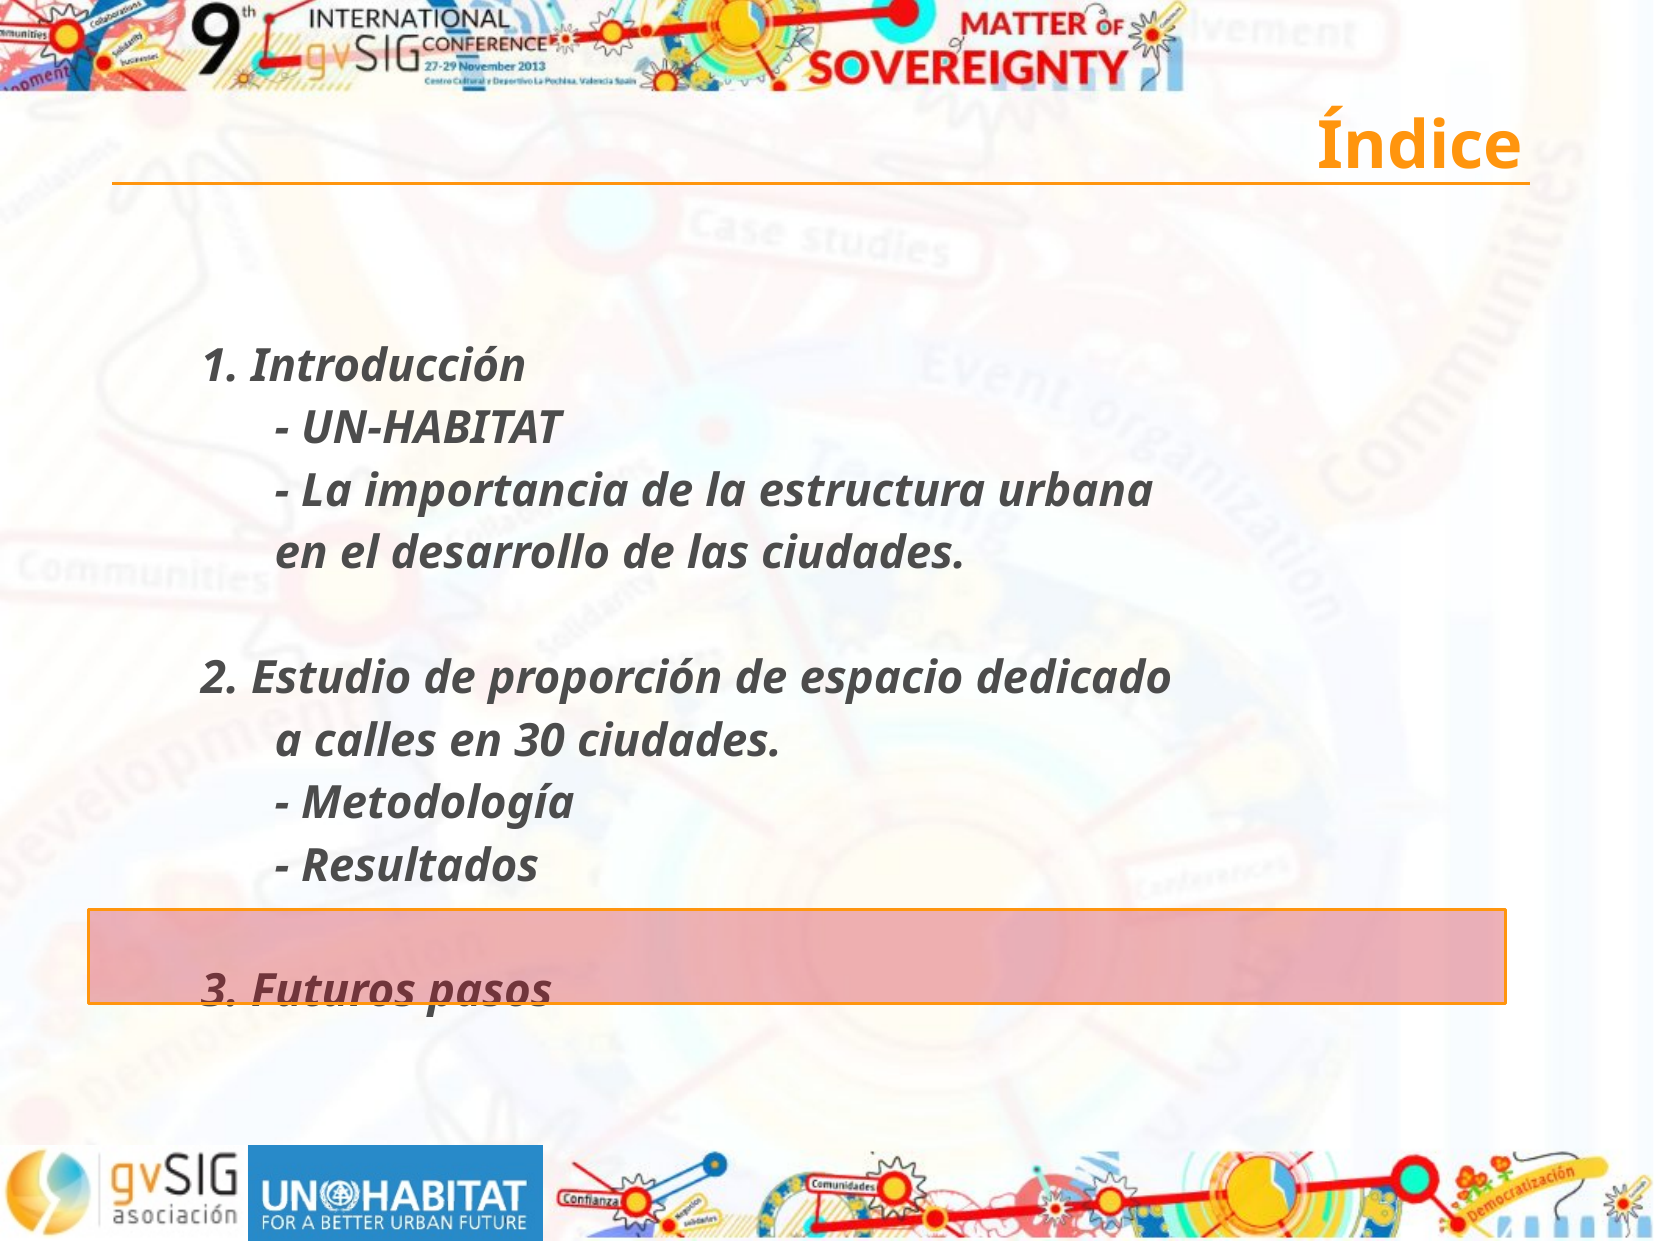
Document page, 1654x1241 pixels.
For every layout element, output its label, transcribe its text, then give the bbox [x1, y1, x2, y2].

picture [0, 0, 1654, 1241]
text_box [88, 909, 1506, 1004]
title 1. Introducción - UN-HABITAT - La importancia de la estructura urbana en el desarrollo de las ciudades. 2. Estudio de proporción de espacio dedicado a calles en 30 ciudades. - Metodología - Resultados 3. Futuros pasos [200, 370, 1471, 909]
title Índice [519, 101, 1524, 182]
